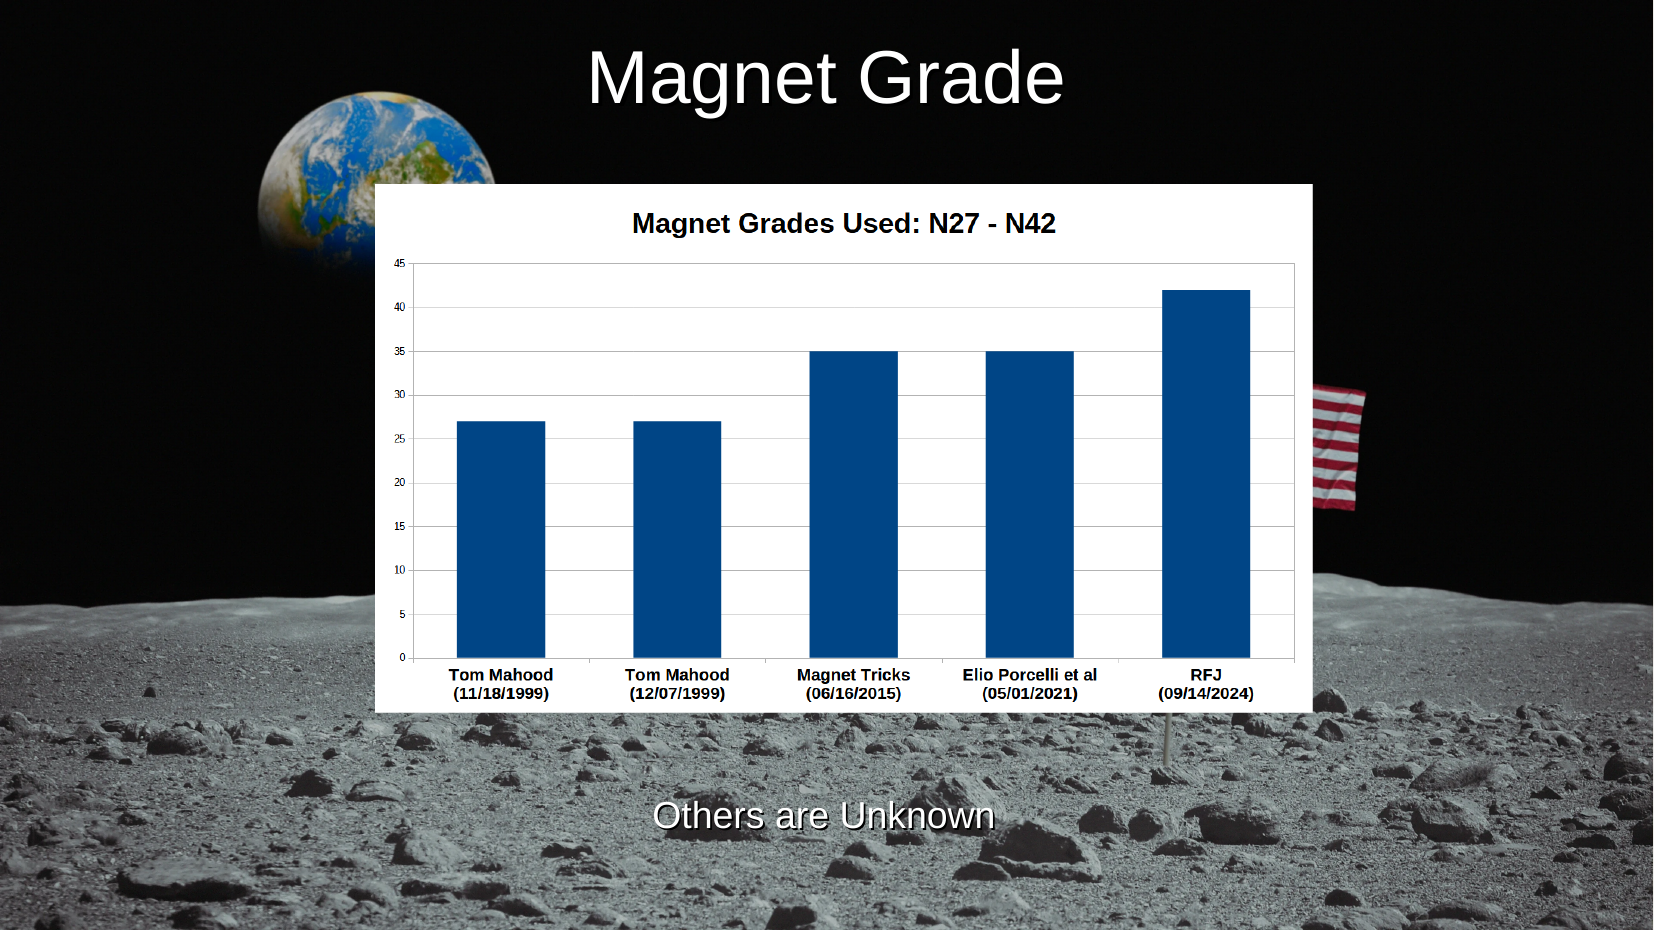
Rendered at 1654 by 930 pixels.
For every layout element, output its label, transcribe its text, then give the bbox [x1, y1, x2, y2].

text_box Others are Unknown [637, 787, 1613, 930]
picture [0, 0, 1654, 930]
title Magnet Grade [82, 0, 1571, 156]
